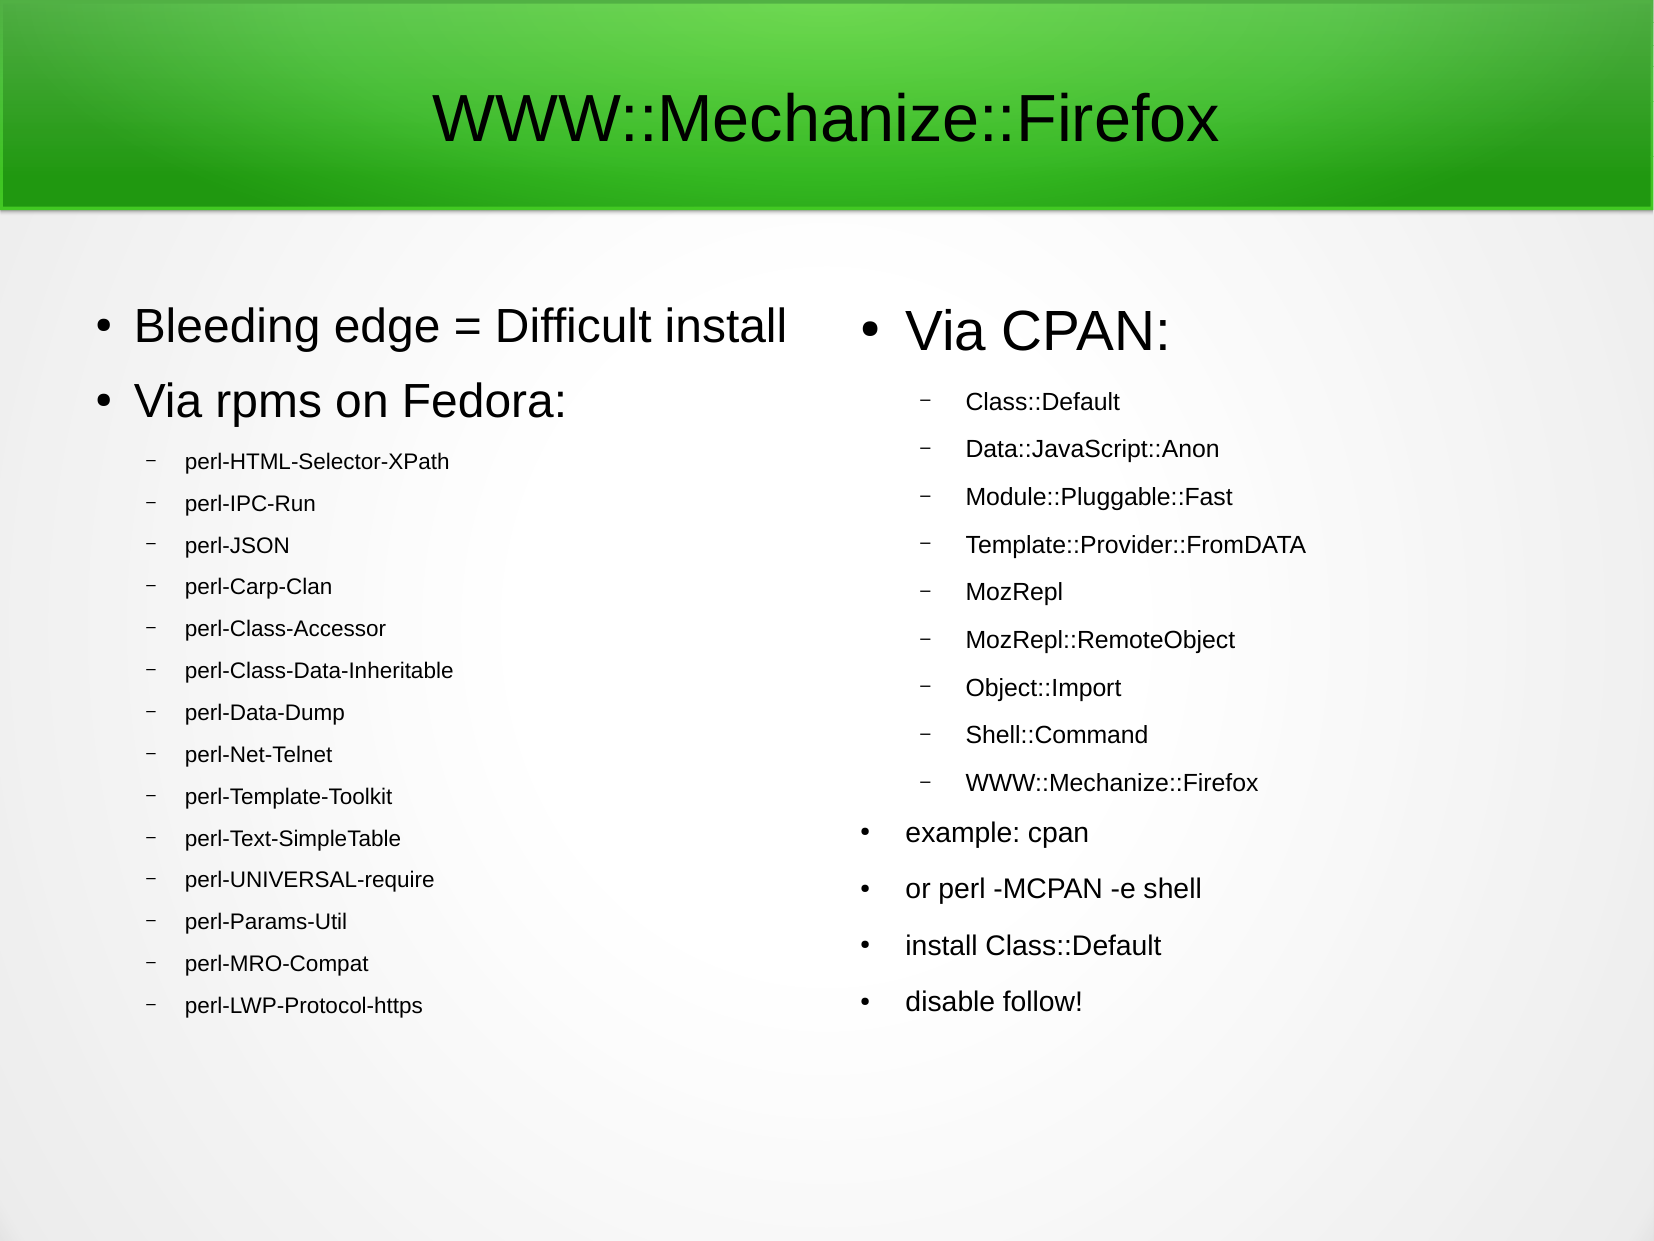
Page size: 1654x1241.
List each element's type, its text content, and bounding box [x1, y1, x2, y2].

list Via CPAN: Class::Default Data::JavaScript::Anon Module::Pluggable::Fast Template::Provider::FromDATA MozRepl MozRepl::RemoteObject Object::Import Shell::Command WWW::Mechanize::Firefox example: cpan or perl -MCPAN -e shell install Class::Default disable follow! [845, 299, 1572, 1019]
list Bleeding edge = Difficult install Via rpms on Fedora: perl-HTML-Selector-XPath perl-IPC-Run perl-JSON perl-Carp-Clan perl-Class-Accessor perl-Class-Data-Inheritable perl-Data-Dump perl-Net-Telnet perl-Template-Toolkit perl-Text-SimpleTable perl-UNIVERSAL-require perl-Params-Util perl-MRO-Compat perl-LWP-Protocol-https [82, 299, 809, 1019]
title WWW::Mechanize::Firefox [82, 47, 1571, 189]
